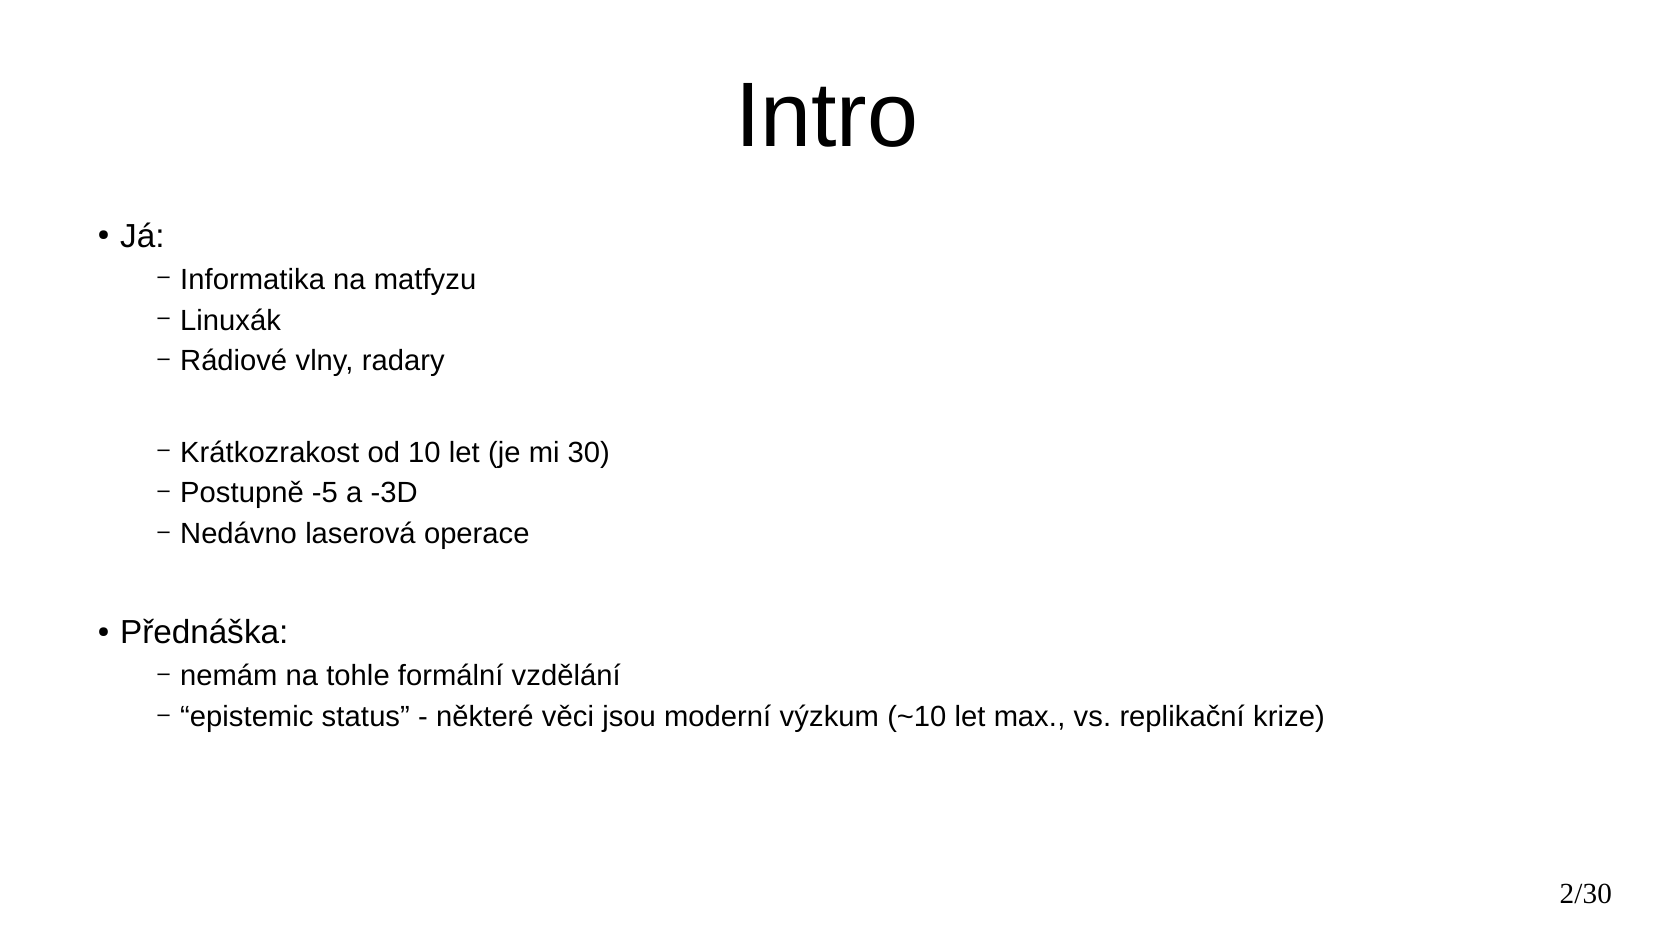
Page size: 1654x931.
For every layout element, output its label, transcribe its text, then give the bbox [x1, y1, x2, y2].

title Intro [82, 37, 1571, 193]
list Já: Informatika na matfyzu Linuxák Rádiové vlny, radary Krátkozrakost od 10 let (je mi 30) Postupně -5 a -3D Nedávno laserová operace Přednáška: nemám na tohle formální vzdělání “epistemic status” - některé věci jsou moderní výzkum (~10 let max., vs. replikační krize) [82, 217, 1571, 757]
